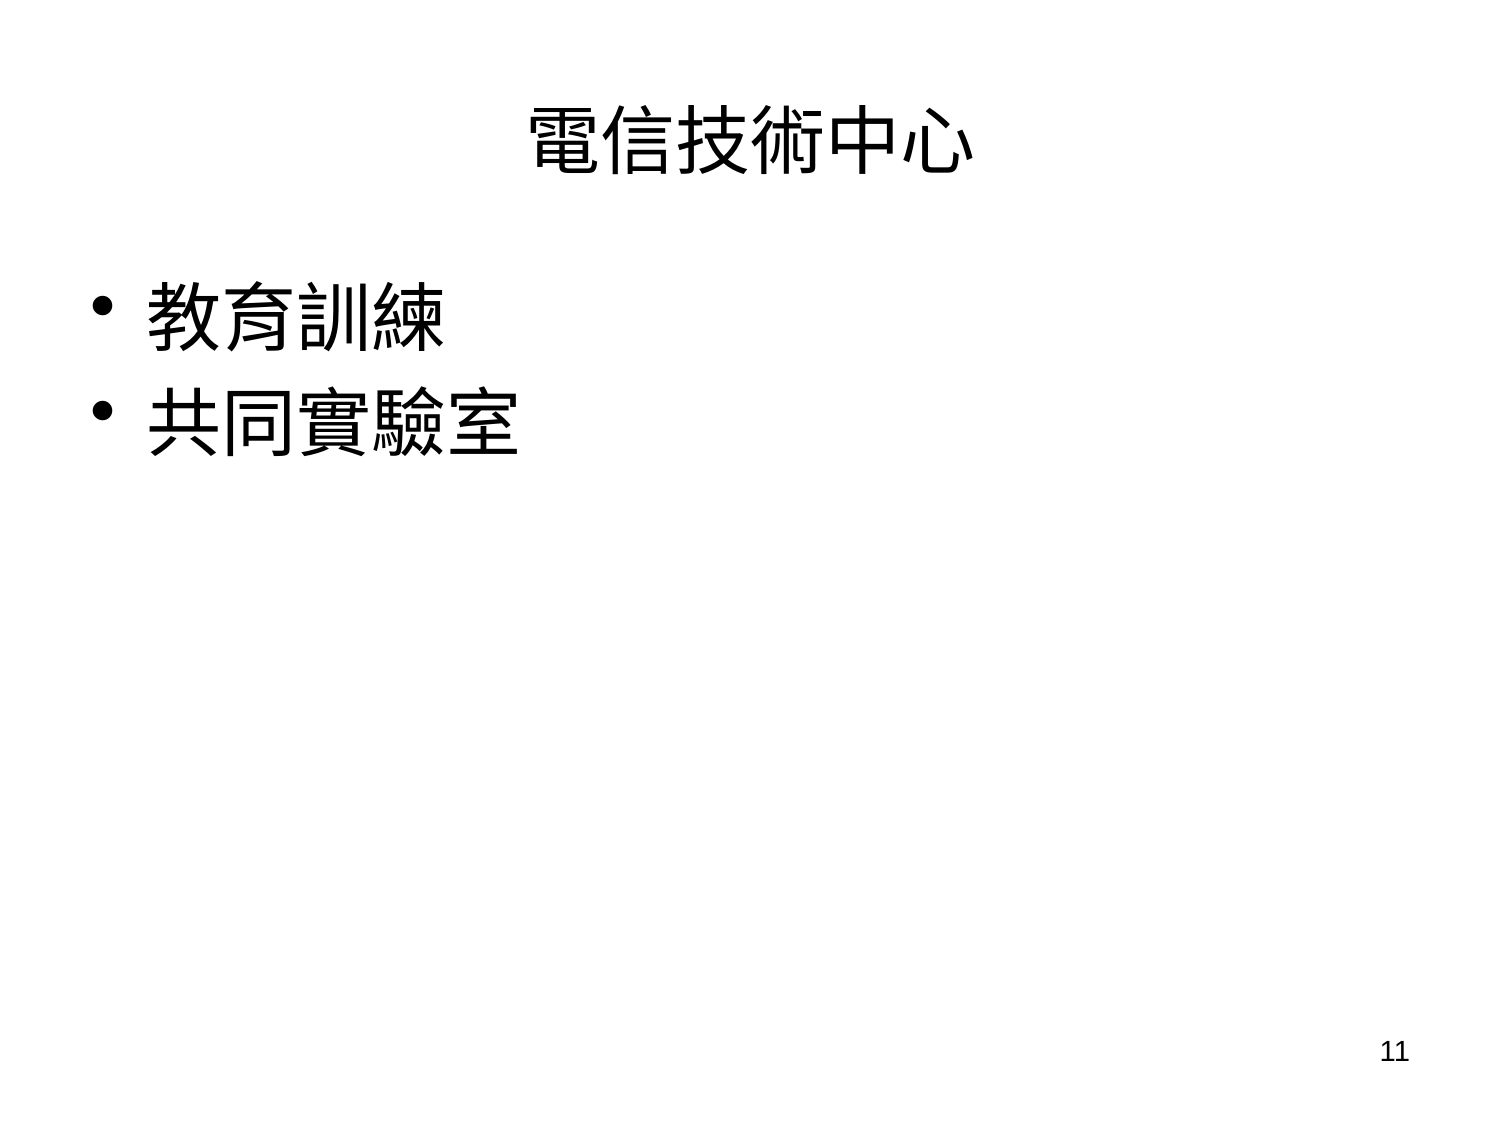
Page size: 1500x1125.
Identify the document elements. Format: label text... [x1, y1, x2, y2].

title 電信技術中心 [75, 45, 1425, 233]
slide_number <編號> [1074, 1024, 1425, 1103]
list 教育訓練 共同實驗室 [75, 262, 1425, 1005]
